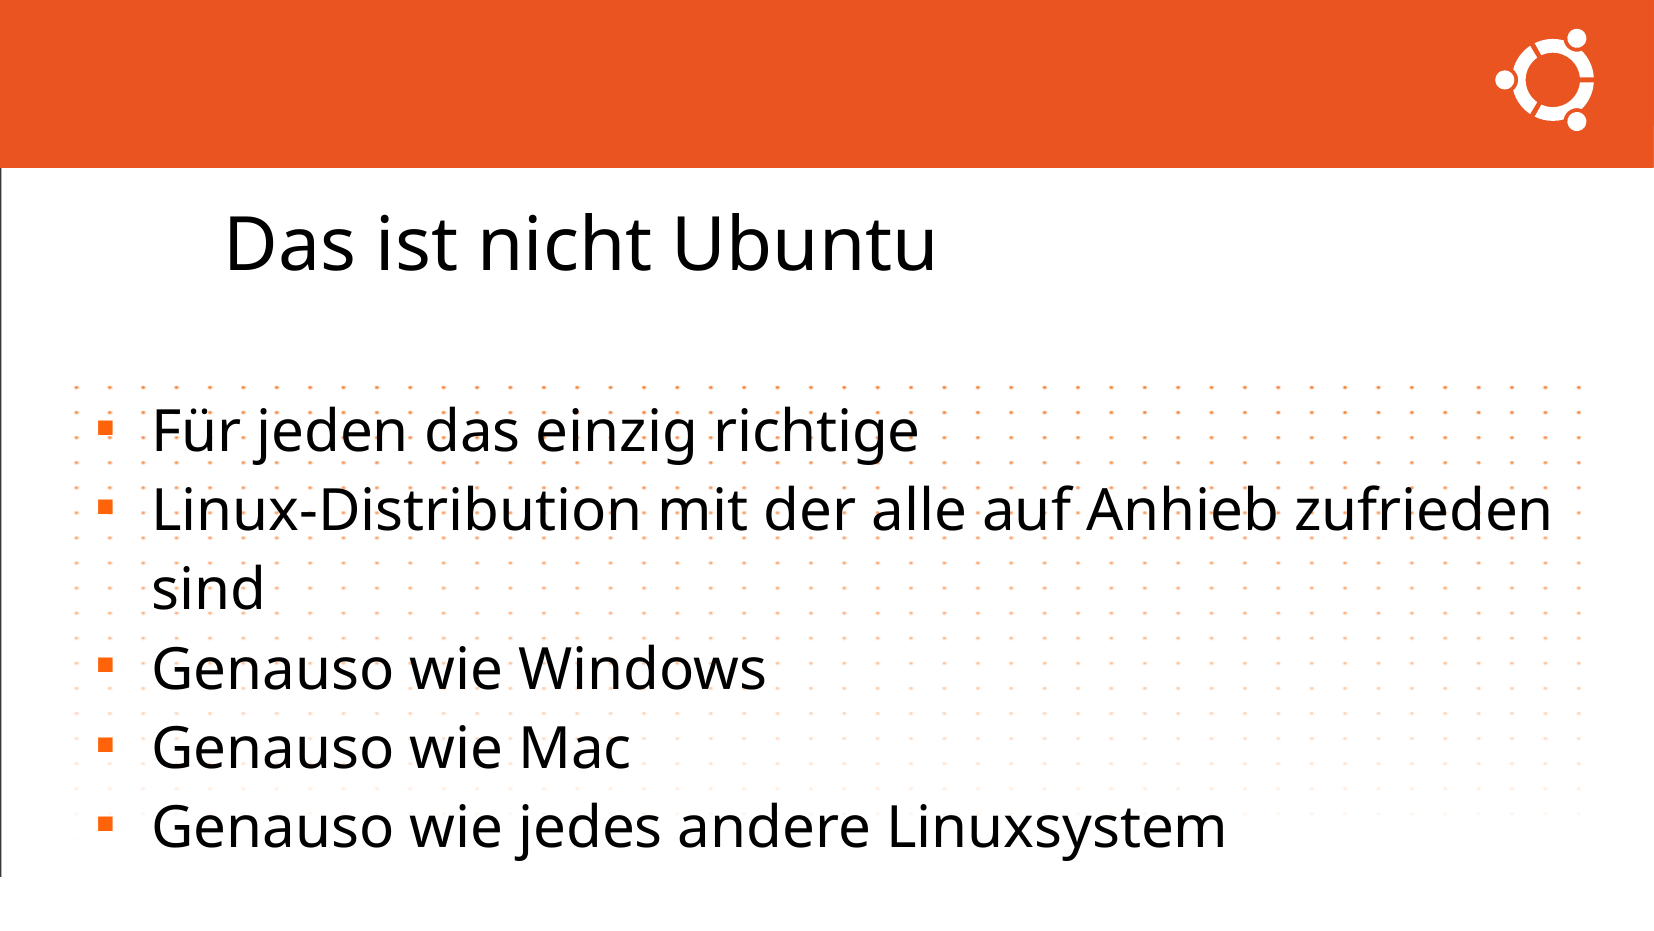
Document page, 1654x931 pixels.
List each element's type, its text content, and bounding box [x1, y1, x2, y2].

text_box Für jeden das einzig richtige Linux-Distribution mit der alle auf Anhieb zufrieden sind Genauso wie Windows Genauso wie Mac Genauso wie jedes andere Linuxsystem [80, 230, 1569, 884]
picture [0, 0, 1654, 877]
text_box Das ist nicht Ubuntu [209, 182, 1479, 383]
